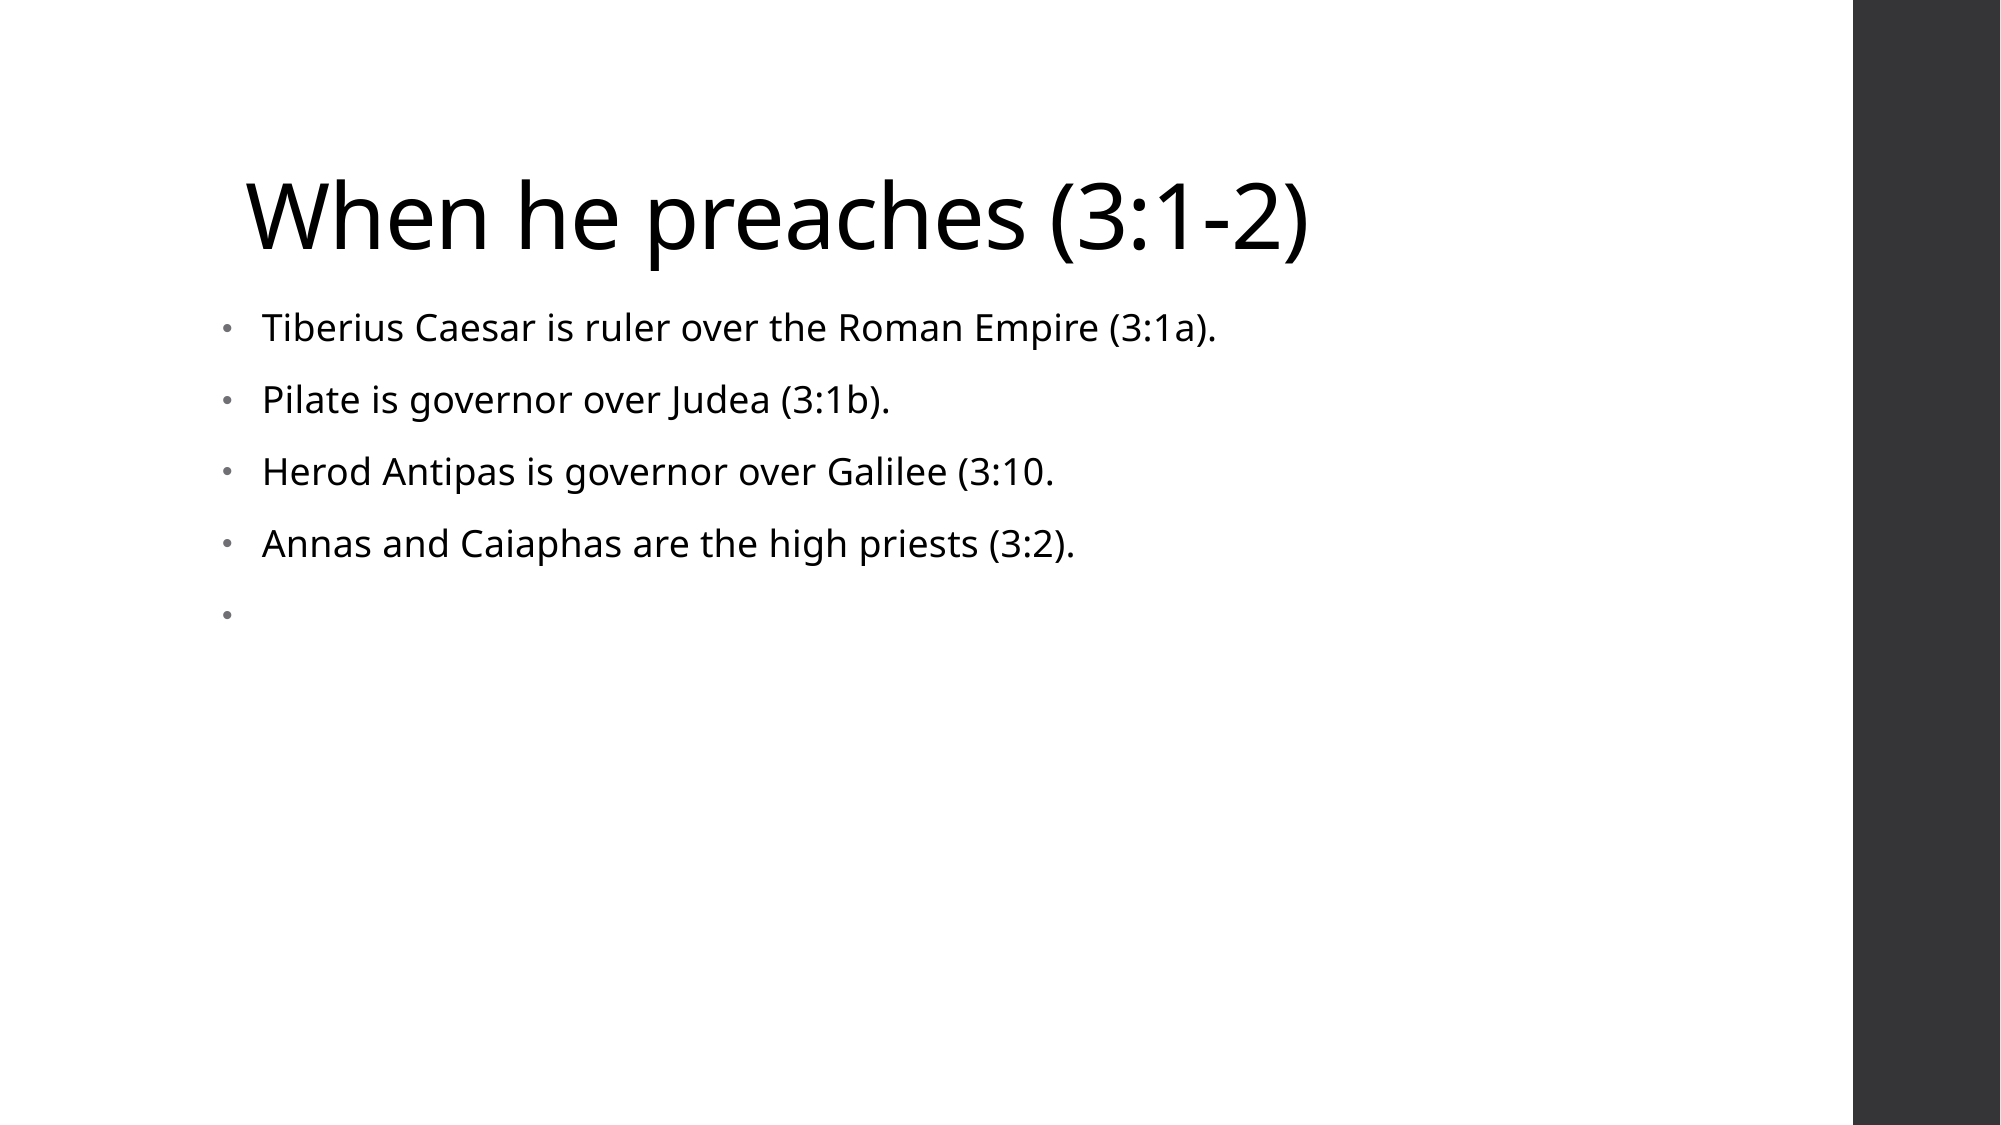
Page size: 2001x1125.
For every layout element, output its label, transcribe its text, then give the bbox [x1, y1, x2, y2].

title When he preaches (3:1-2) [206, 60, 1797, 278]
list Tiberius Caesar is ruler over the Roman Empire (3:1a). Pilate is governor over Judea (3:1b). Herod Antipas is governor over Galilee (3:10. Annas and Caiaphas are the high priests (3:2). [206, 299, 1617, 1014]
